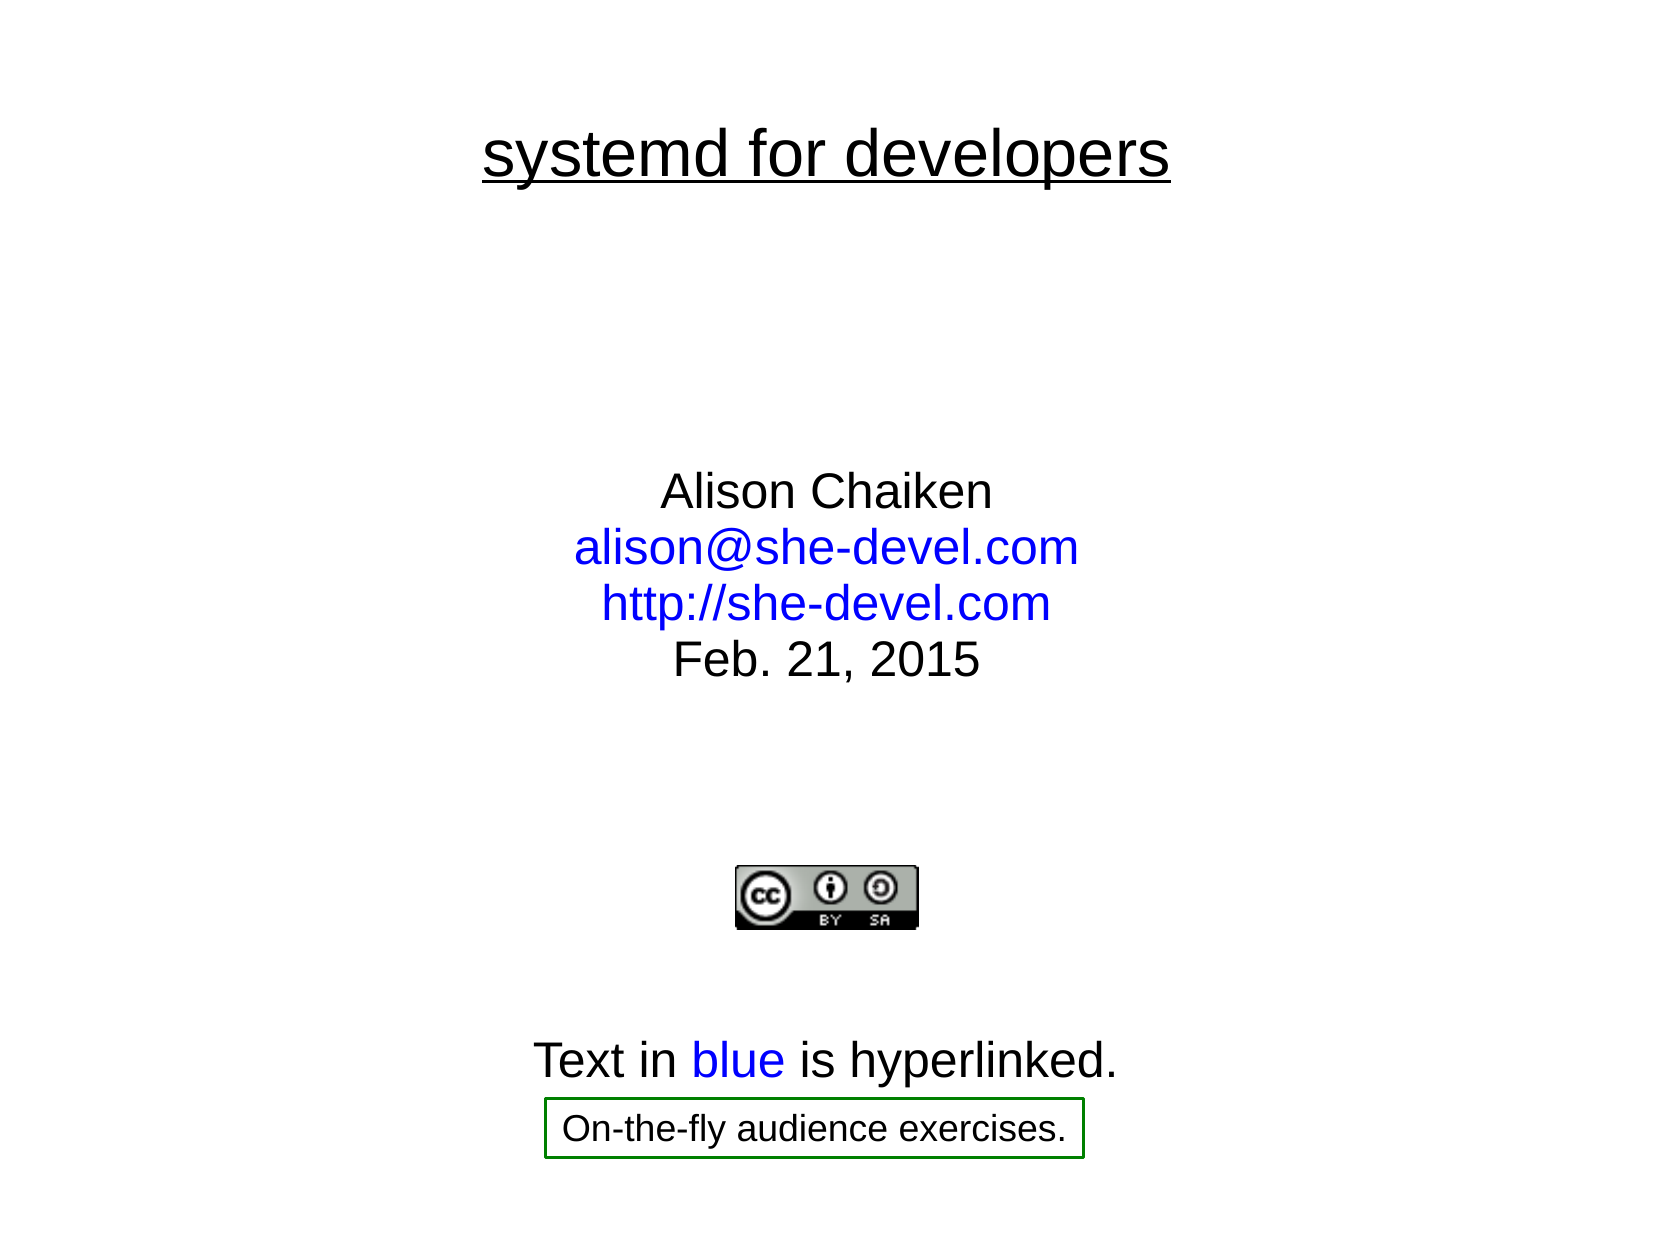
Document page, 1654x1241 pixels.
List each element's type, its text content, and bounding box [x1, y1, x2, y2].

title systemd for developers [82, 49, 1571, 257]
picture [735, 865, 919, 931]
text_box Text in blue is hyperlinked. [518, 1024, 1136, 1096]
subtitle Alison Chaiken alison@she-devel.com http://she-devel.com Feb. 21, 2015 [82, 290, 1571, 1010]
text_box On-the-fly audience exercises. [545, 1098, 1083, 1158]
